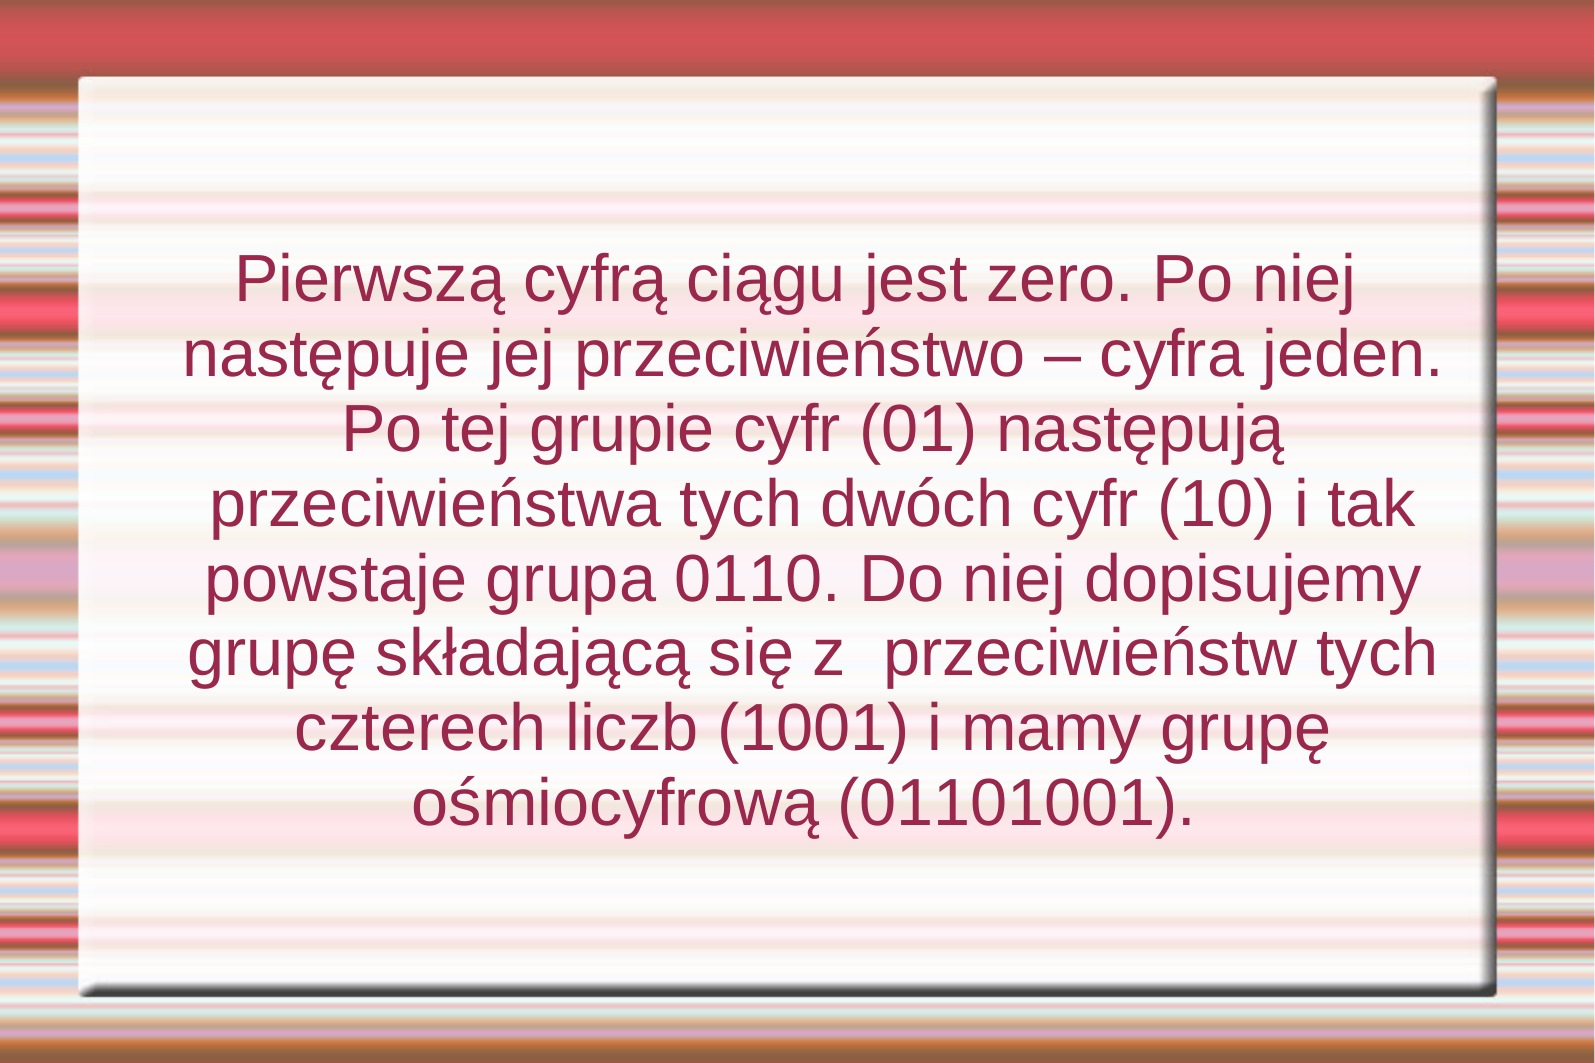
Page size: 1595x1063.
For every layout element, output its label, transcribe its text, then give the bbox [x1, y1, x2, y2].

picture [0, 0, 1595, 1063]
subtitle Pierwszą cyfrą ciągu jest zero. Po niej następuje jej przeciwieństwo – cyfra jeden. Po tej grupie cyfr (01) następują przeciwieństwa tych dwóch cyfr (10) i tak powstaje grupa 0110. Do niej dopisujemy grupę składającą się z przeciwieństw tych czterech liczb (1001) i mamy grupę ośmiocyfrową (01101001). [130, 118, 1462, 963]
